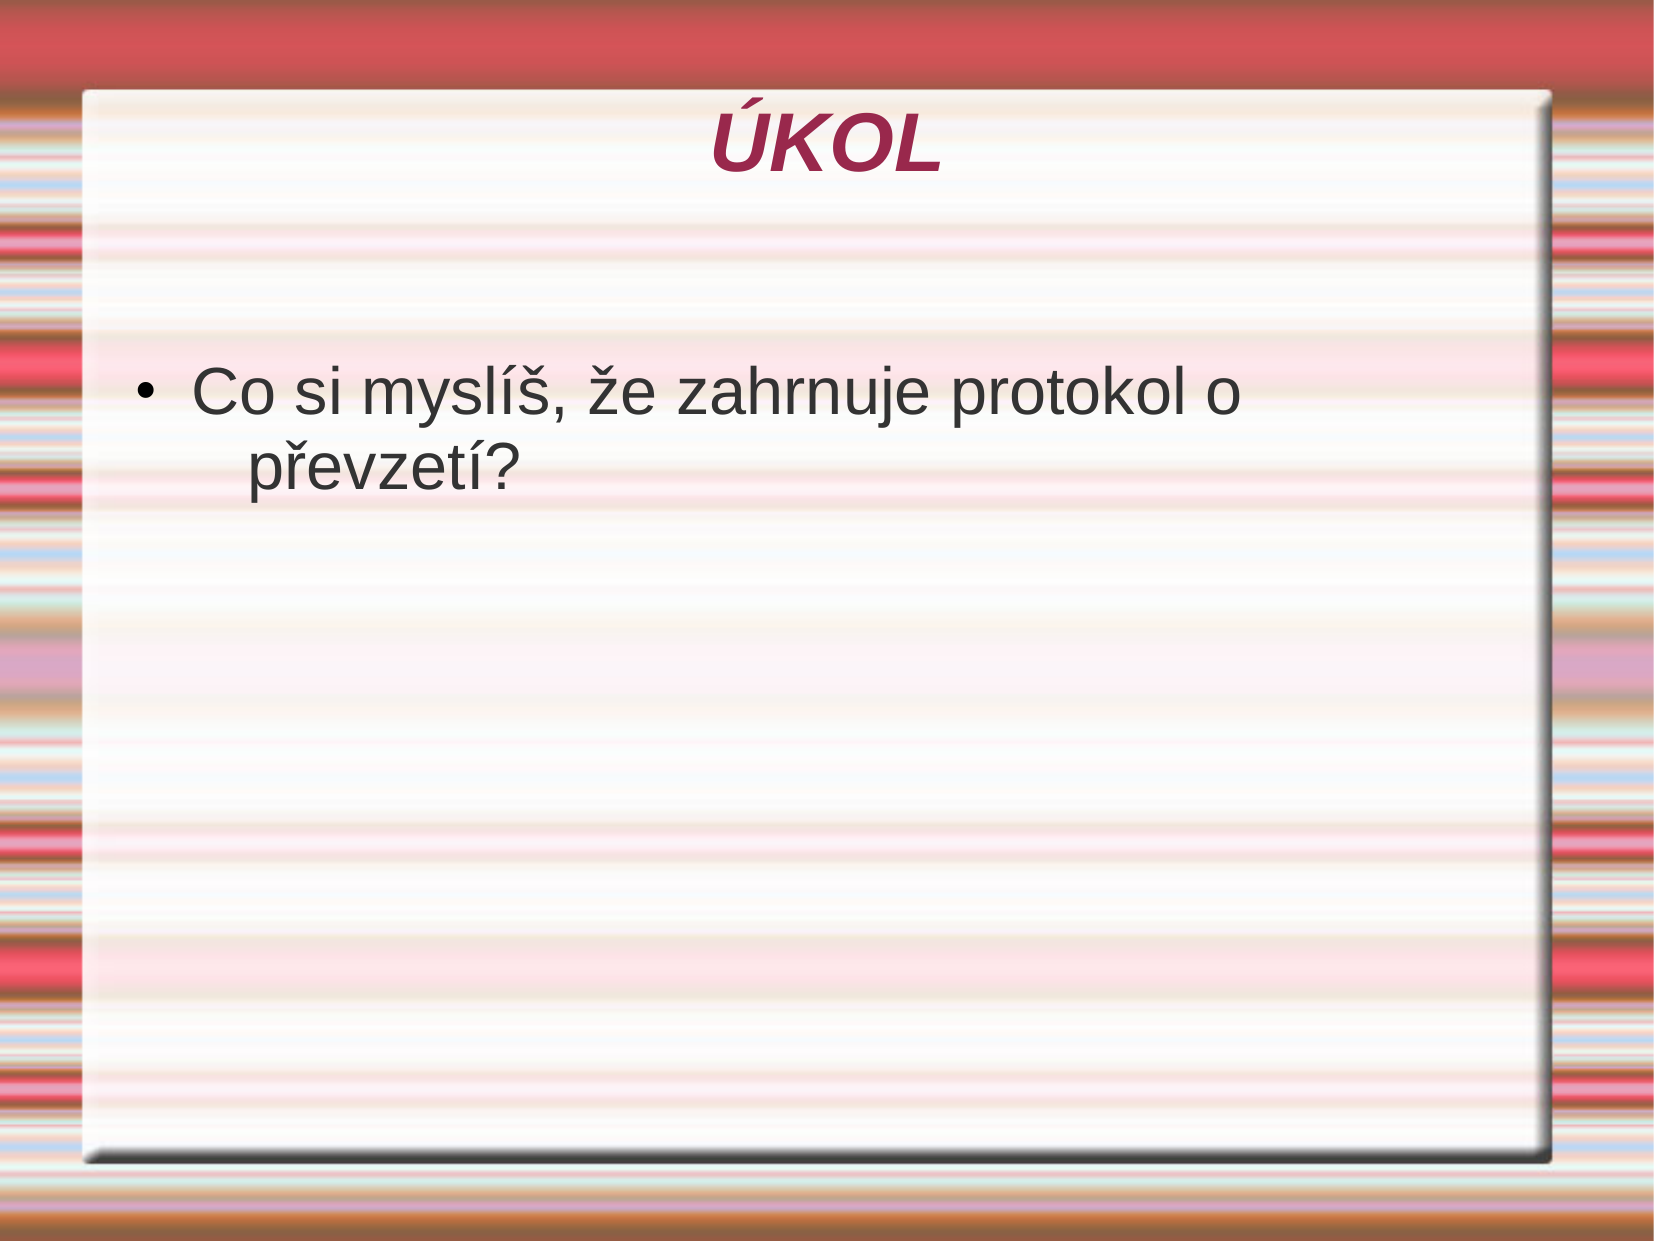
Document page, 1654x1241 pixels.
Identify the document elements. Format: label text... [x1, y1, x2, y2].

title ÚKOL [121, 50, 1534, 237]
list Co si myslíš, že zahrnuje protokol o převzetí? [134, 350, 1516, 1132]
